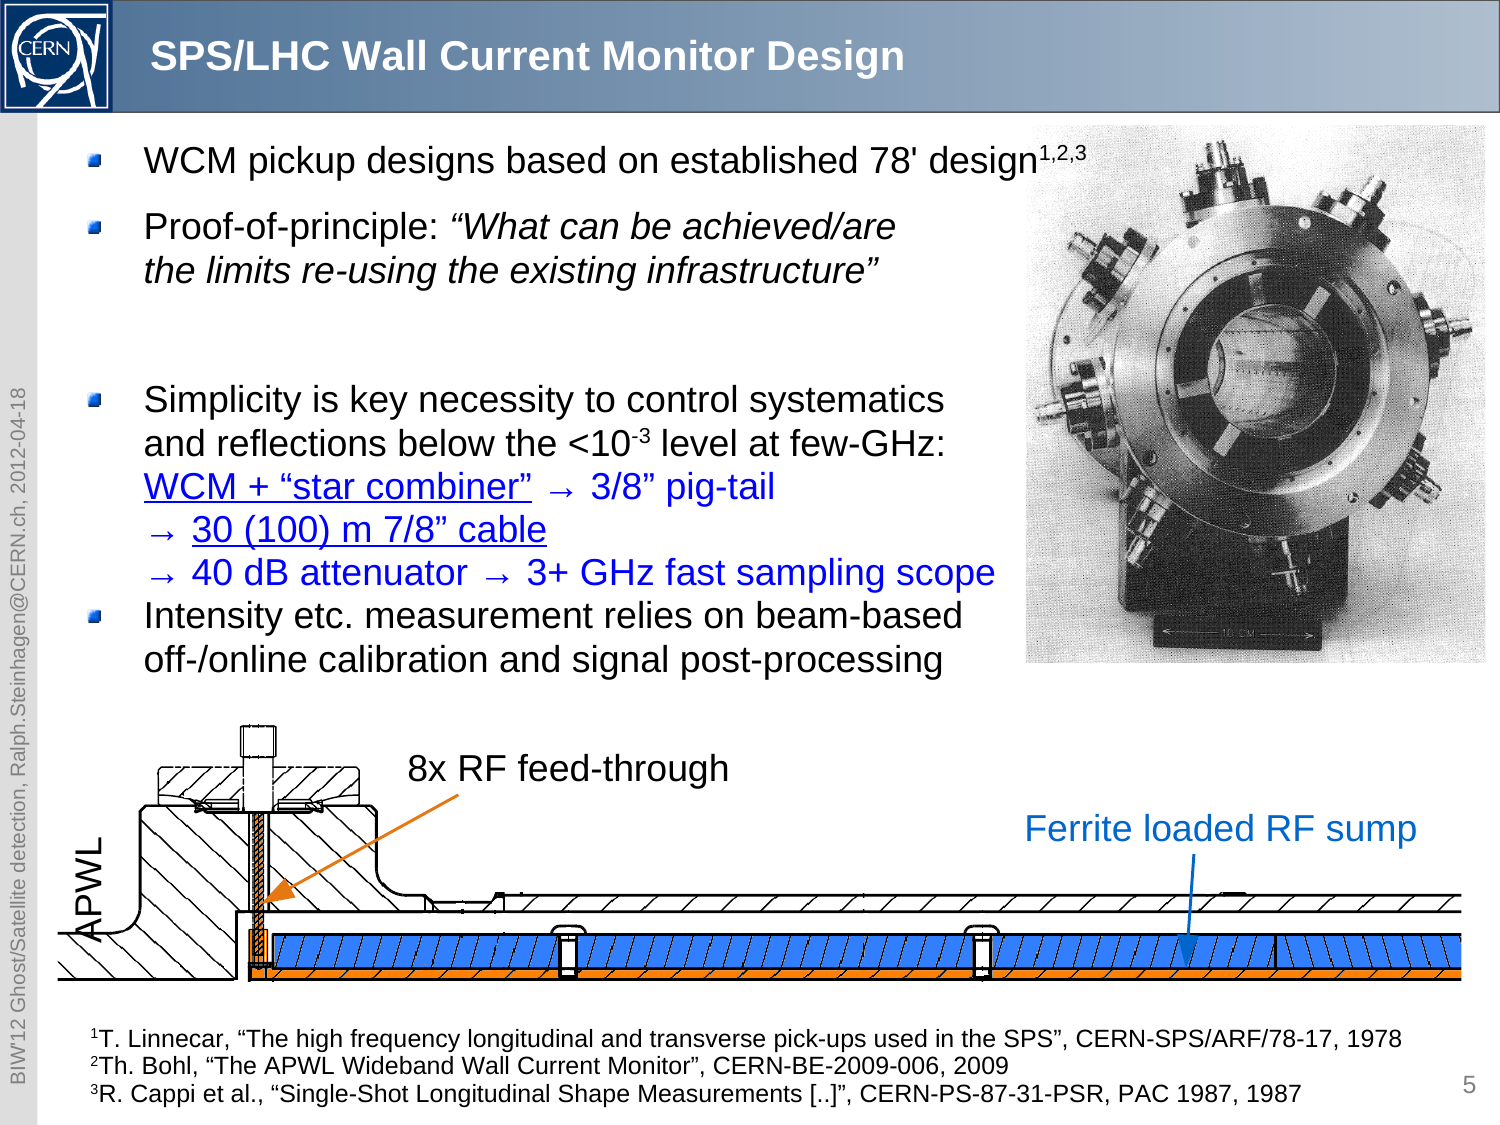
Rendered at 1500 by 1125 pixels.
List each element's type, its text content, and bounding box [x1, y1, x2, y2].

picture [0, 0, 113, 113]
text_box Ferrite loaded RF sump [1009, 799, 1433, 857]
text_box 8x RF feed-through [392, 740, 745, 840]
title SPS/LHC Wall Current Monitor Design [150, 0, 1201, 113]
picture [1025, 125, 1486, 663]
list WCM pickup designs based on established 78' design1,2,3 Proof-of-principle: “What can be achieved/are the limits re-using the existing infrastructure” Simplicity is key necessity to control systematics and reflections below the <10-3 level at few-GHz: WCM + “star combiner” → 3/8” pig-tail → 30 (100) m 7/8” cable → 40 dB attenuator → 3+ GHz fast sampling scope Intensity etc. measurement relies on beam-based off-/online calibration and signal post-processing [87, 137, 1438, 713]
text_box 1T. Linnecar, “The high frequency longitudinal and transverse pick-ups used in the SPS”, CERN-SPS/ARF/78-17, 1978 2Th. Bohl, “The APWL Wideband Wall Current Monitor”, CERN-BE-2009-006, 2009 3R. Cappi et al., “Single-Shot Longitudinal Shape Measurements [..]”, CERN-PS-87-31-PSR, PAC 1987, 1987 [75, 1025, 1420, 1116]
picture [57, 713, 1462, 1025]
text_box APWL [60, 821, 117, 958]
